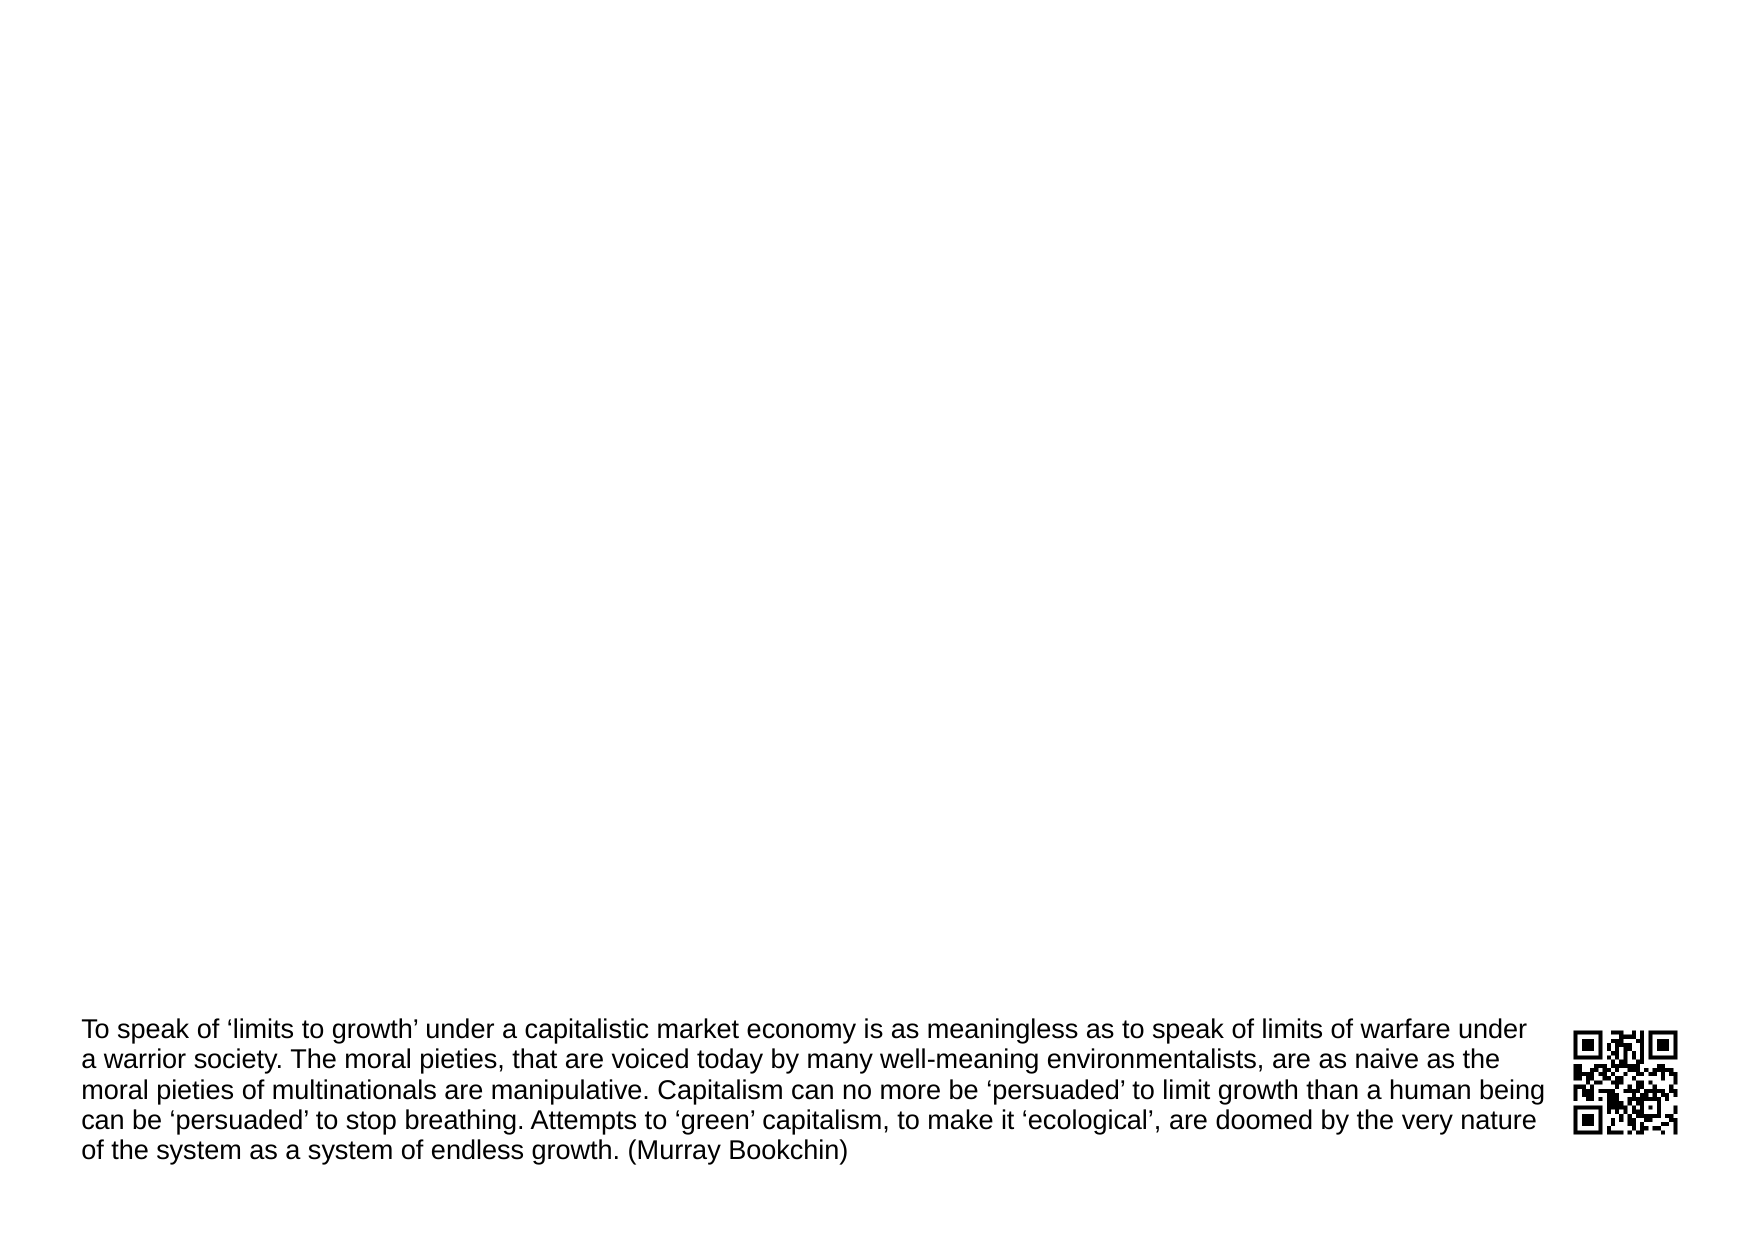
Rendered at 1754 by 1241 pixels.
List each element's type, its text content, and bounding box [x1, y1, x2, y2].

title To speak of ‘limits to growth’ under a capitalistic market economy is as meaningless as to speak of limits of warfare under a warrior society. The moral pieties, that are voiced today by many well-meaning environmentalists, are as naive as the moral pieties of multinationals are manipulative. Capitalism can no more be ‘persuaded’ to limit growth than a human being can be ‘persuaded’ to stop breathing. Attempts to ‘green’ capitalism, to make it ‘ecological’, are doomed by the very nature of the system as a system of endless growth. (Murray Bookchin) [81, 983, 1548, 1166]
picture [1566, 1023, 1685, 1142]
